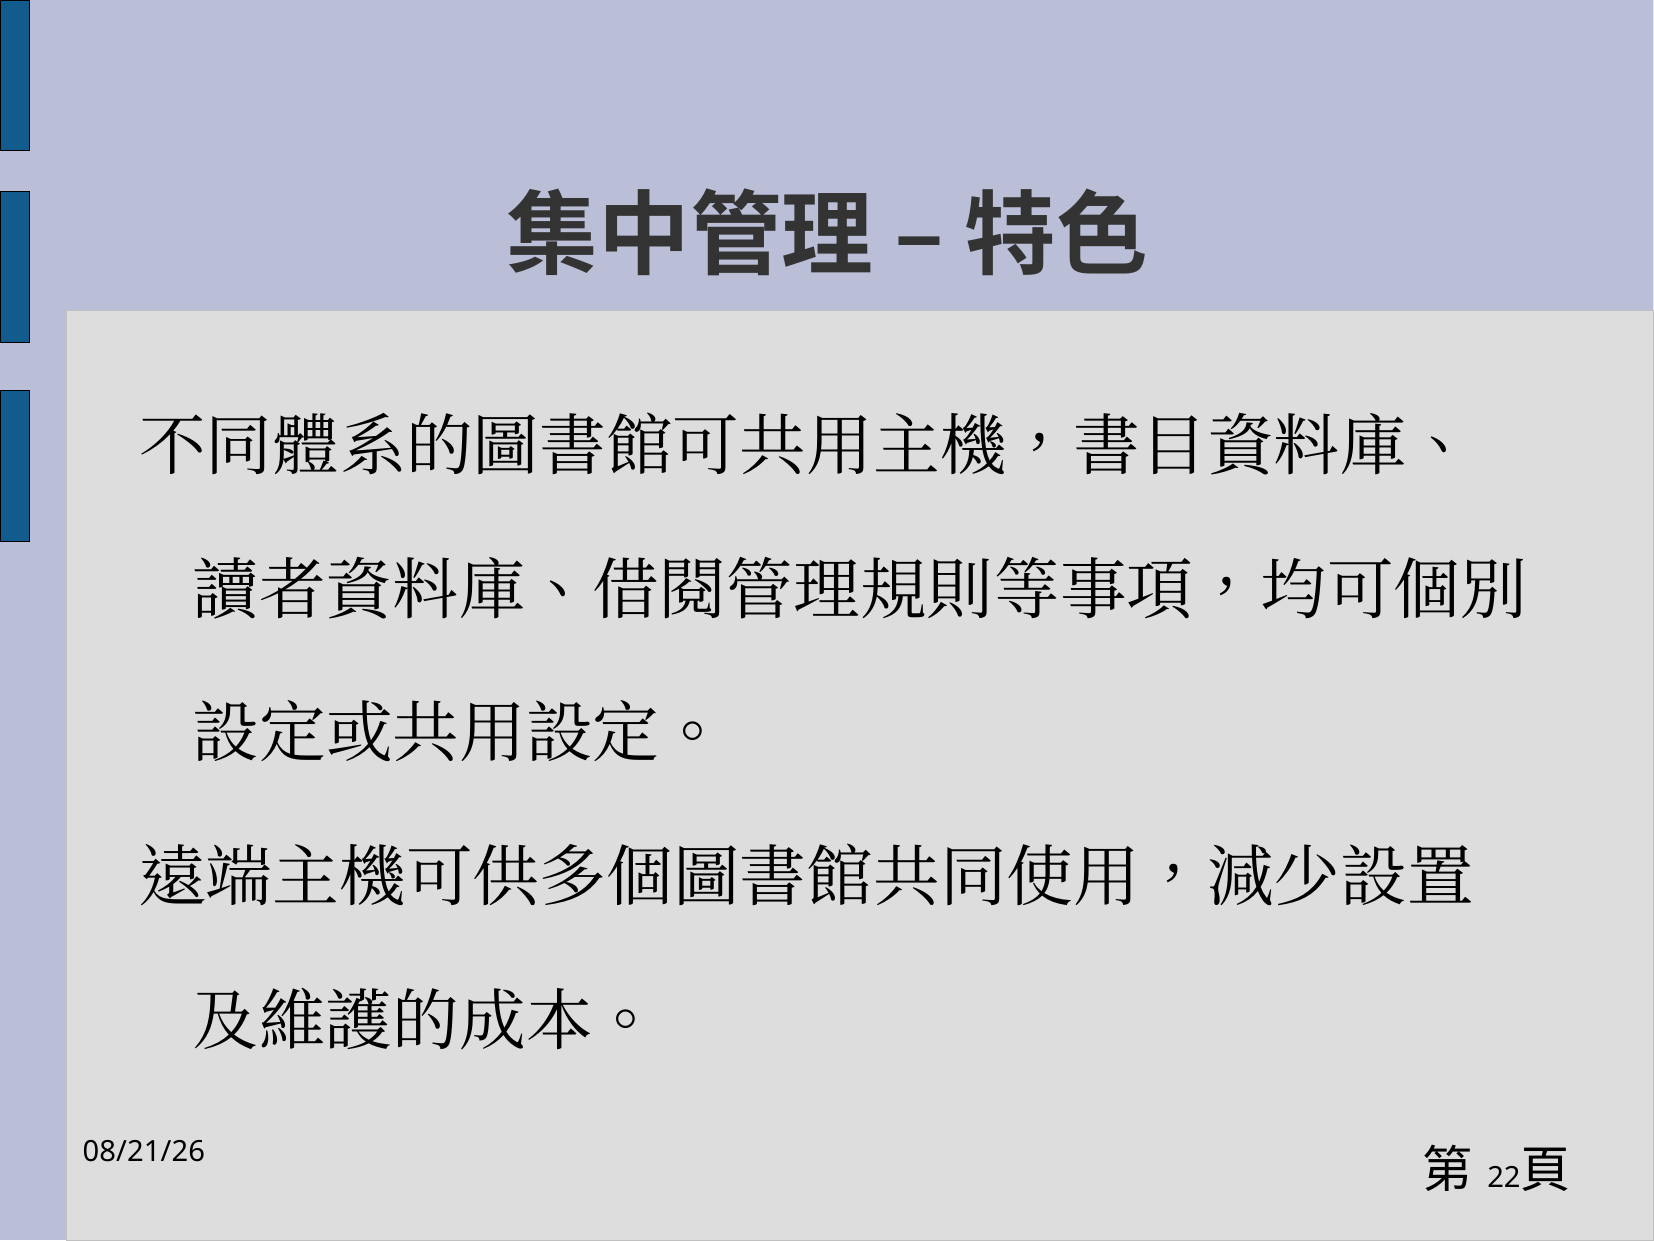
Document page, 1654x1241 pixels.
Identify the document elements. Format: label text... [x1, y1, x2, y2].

title 集中管理 – 特色 [121, 91, 1534, 299]
list 不同體系的圖書館可共用主機，書目資料庫、讀者資料庫、借閱管理規則等事項，均可個別設定或共用設定。 遠端主機可供多個圖書館共同使用，減少設置及維護的成本。 [121, 344, 1534, 1127]
